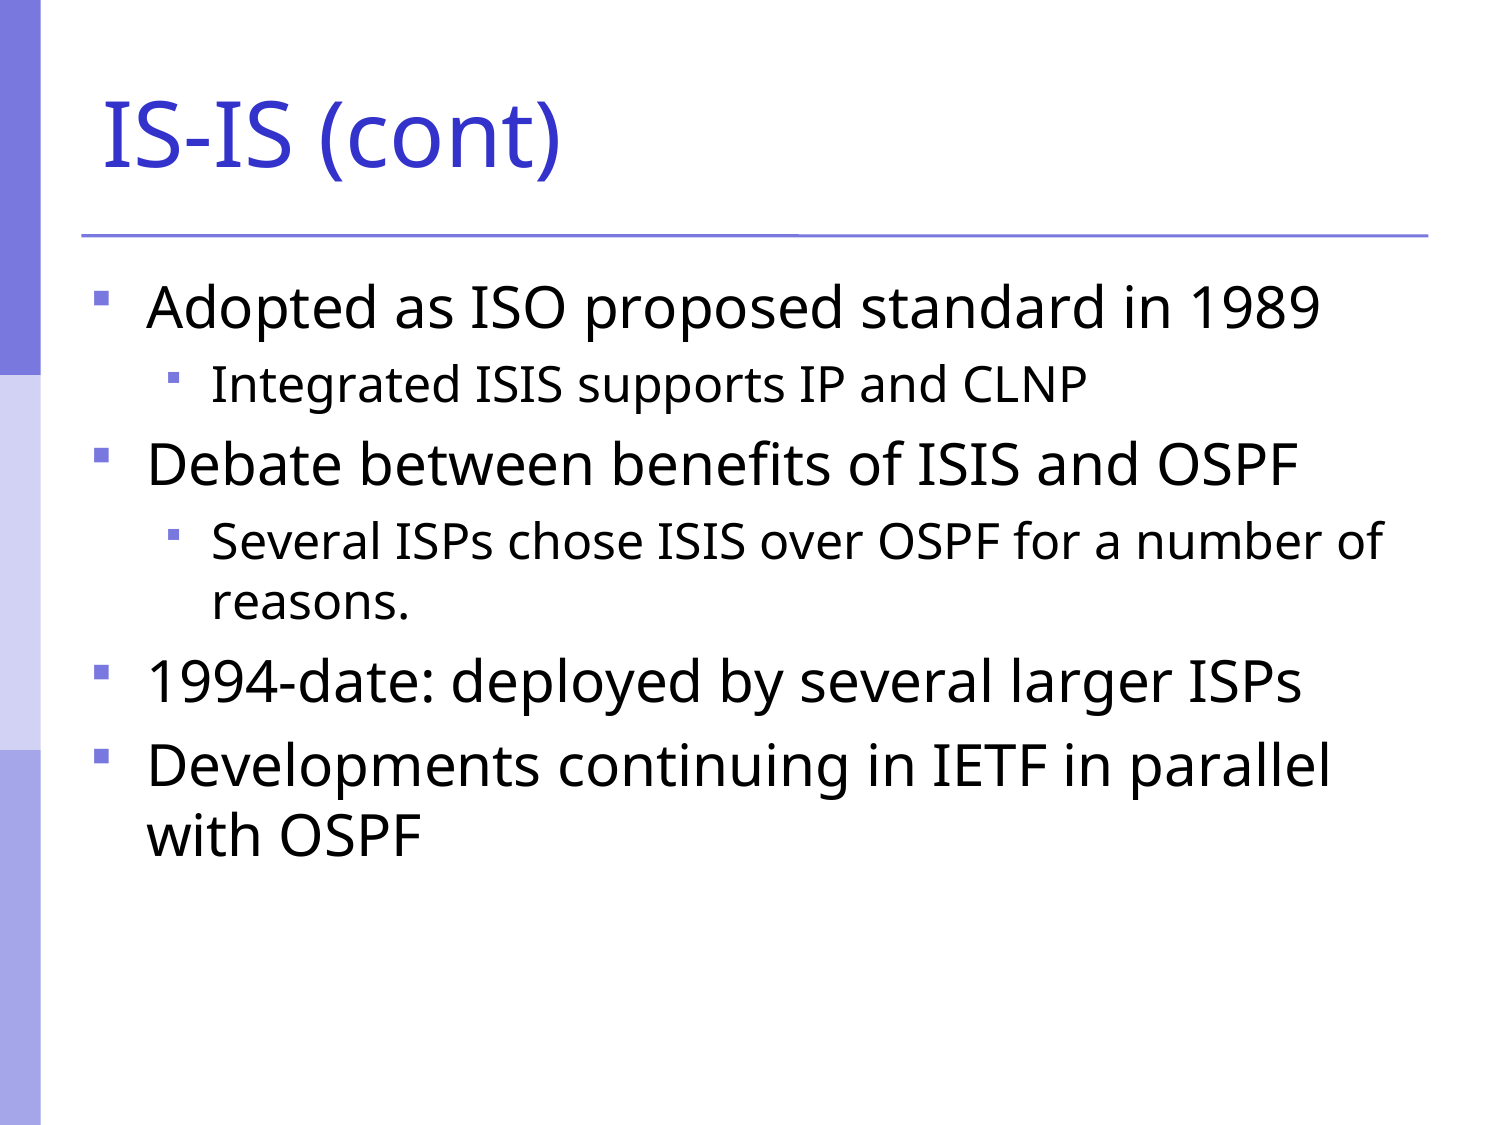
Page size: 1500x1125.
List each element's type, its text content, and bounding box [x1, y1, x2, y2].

text_box IS-IS (cont) [87, 37, 1363, 225]
text_box Adopted as ISO proposed standard in 1989 Integrated ISIS supports IP and CLNP Debate between benefits of ISIS and OSPF Several ISPs chose ISIS over OSPF for a number of reasons. 1994-date: deployed by several larger ISPs Developments continuing in IETF in parallel with OSPF [75, 262, 1426, 1063]
